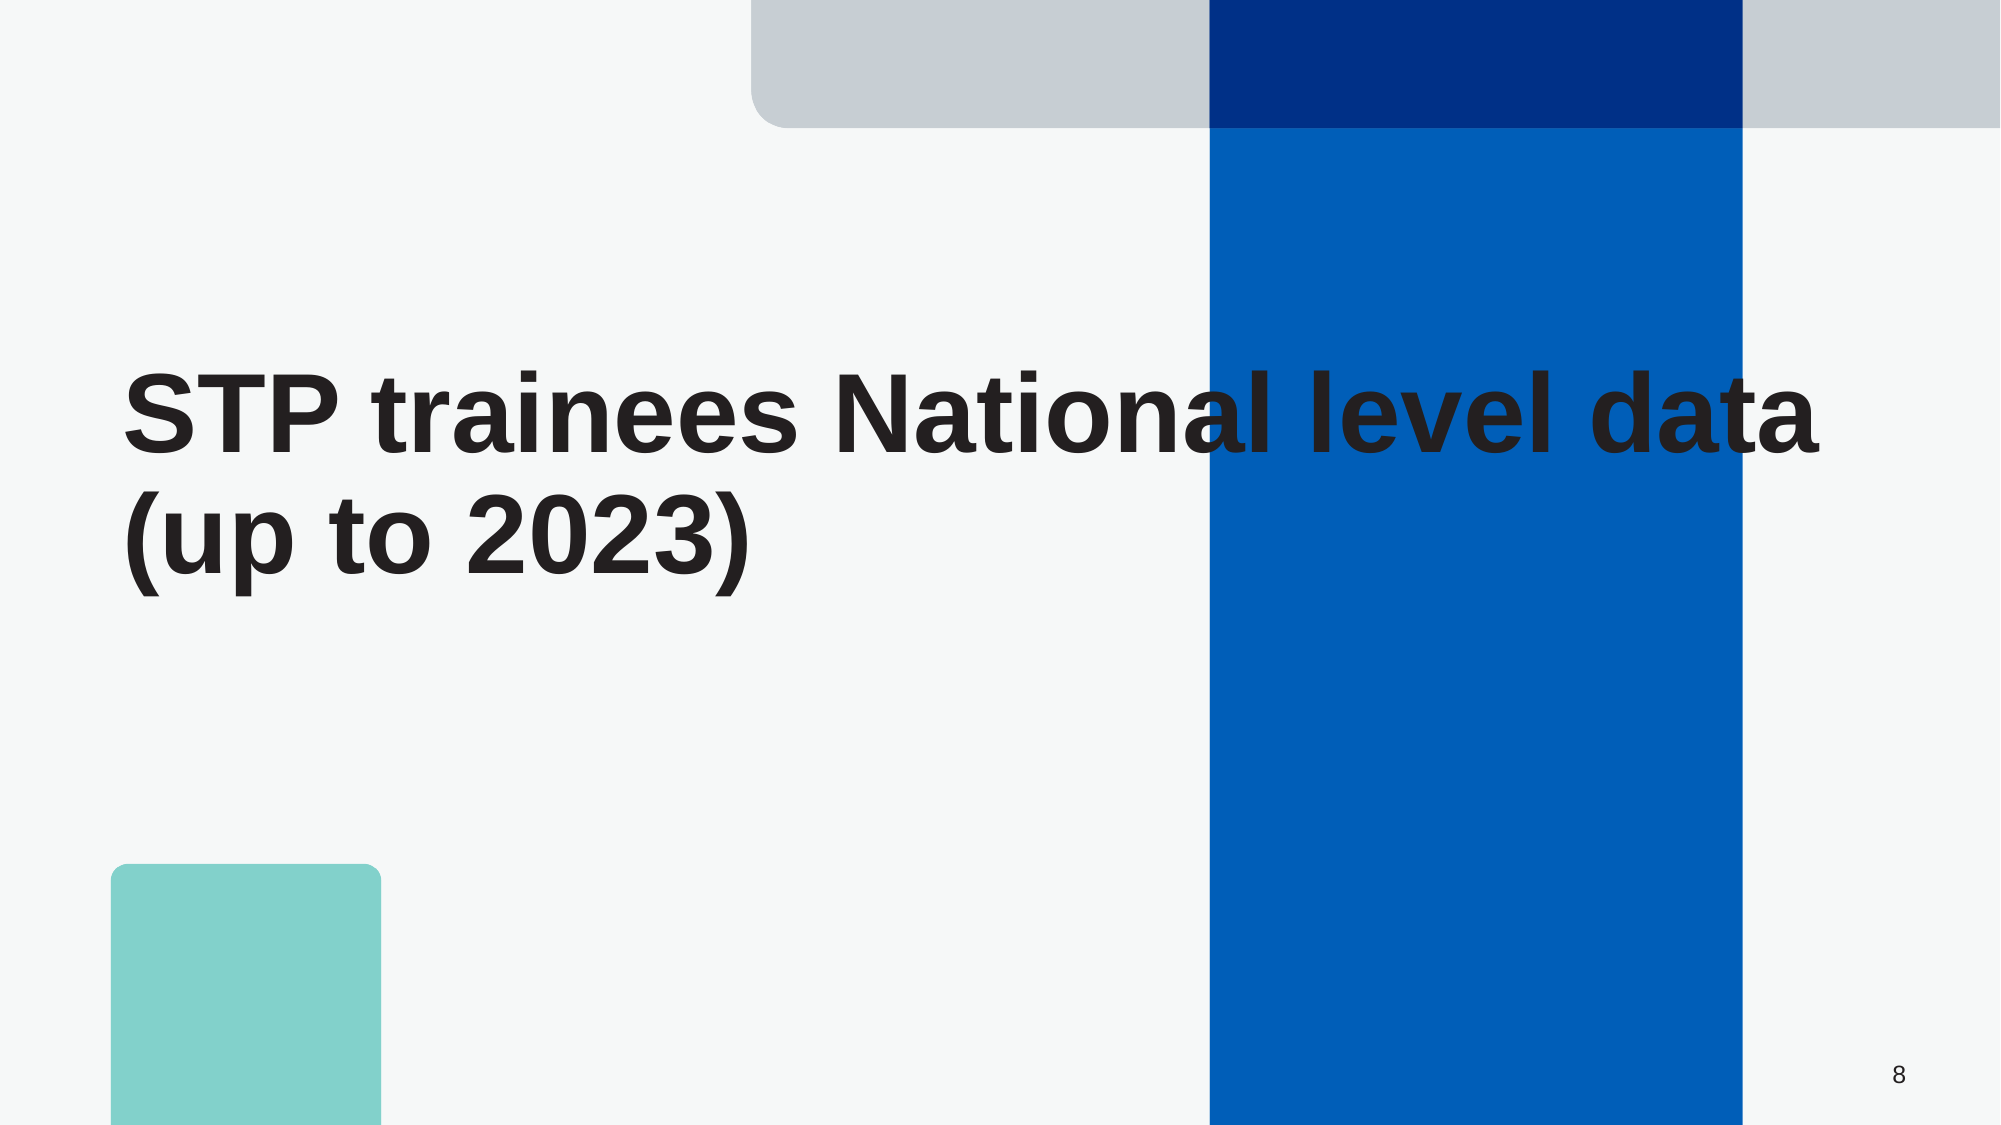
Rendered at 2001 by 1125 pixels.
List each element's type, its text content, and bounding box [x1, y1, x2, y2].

title STP trainees National level data (up to 2023) [122, 355, 1075, 573]
